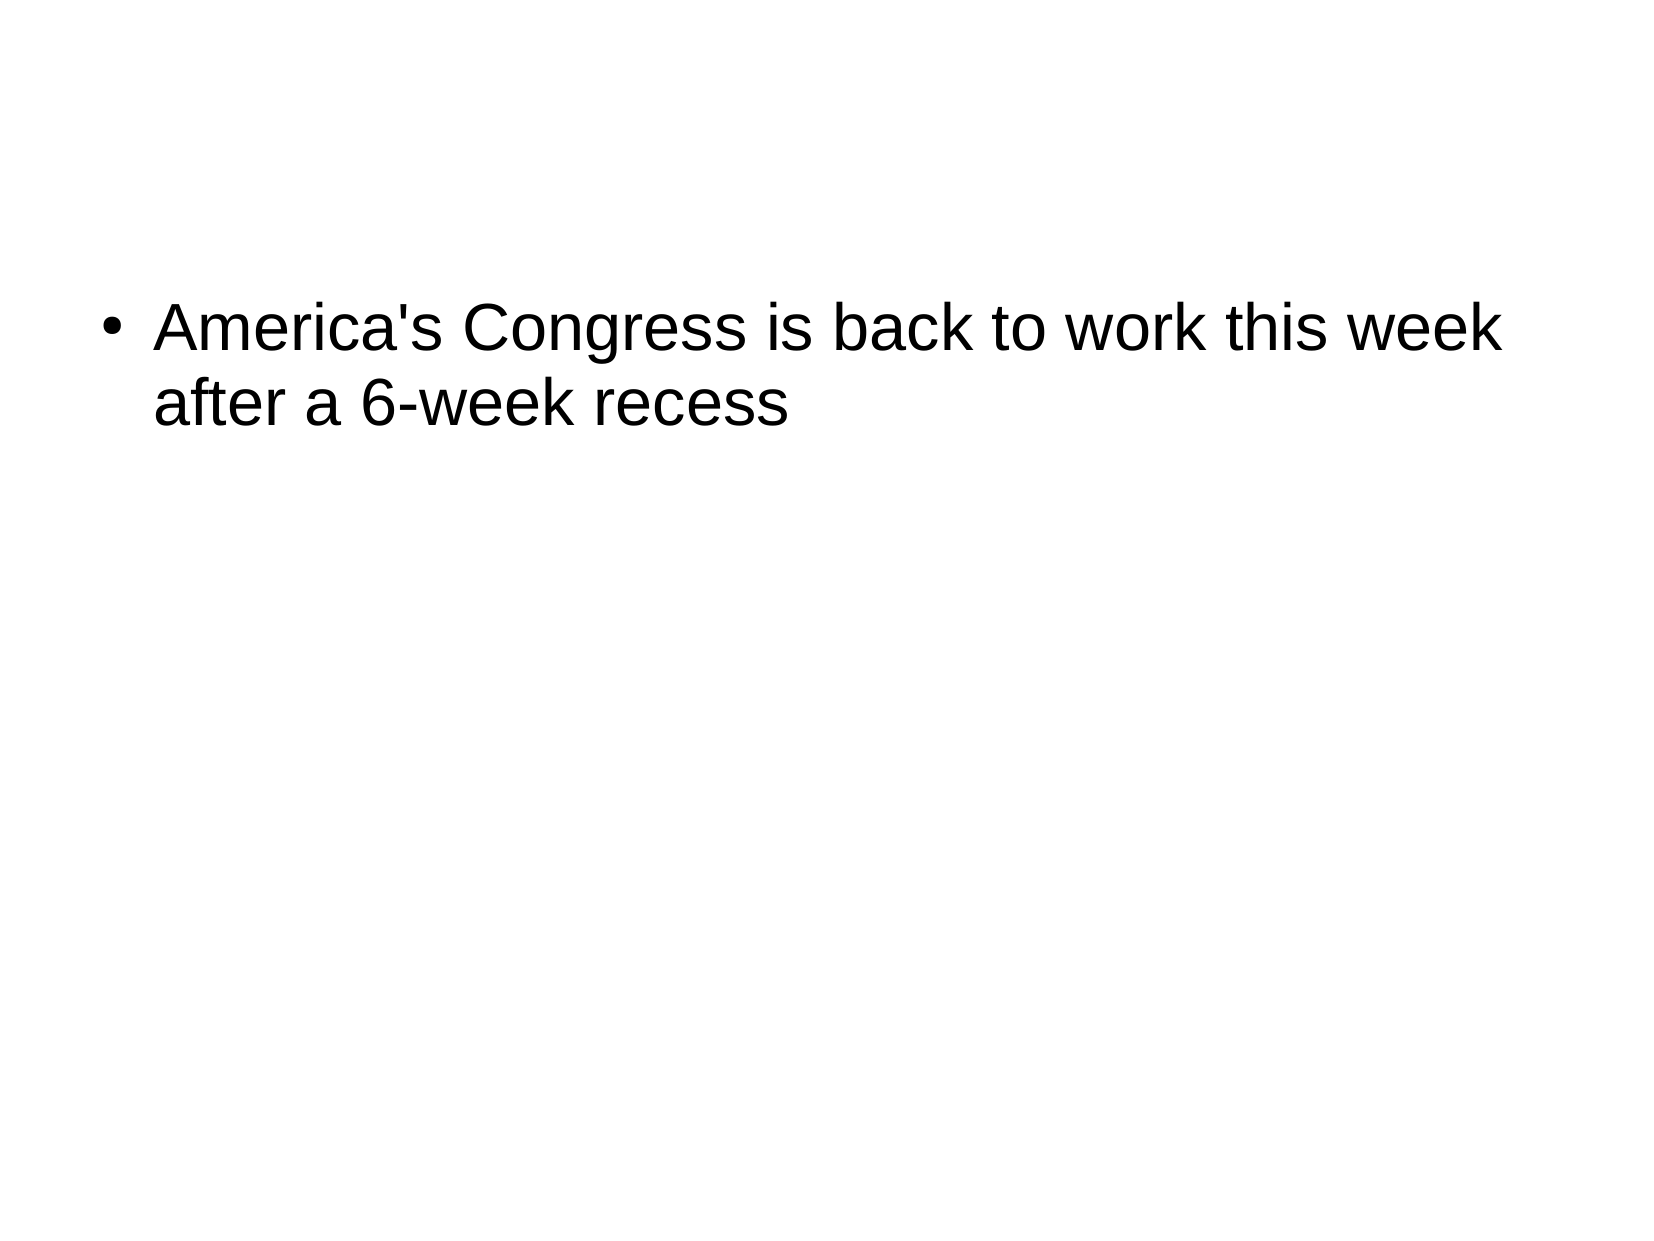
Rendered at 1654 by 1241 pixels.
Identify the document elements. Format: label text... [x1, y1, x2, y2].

list America's Congress is back to work this week after a 6-week recess [82, 290, 1571, 1109]
